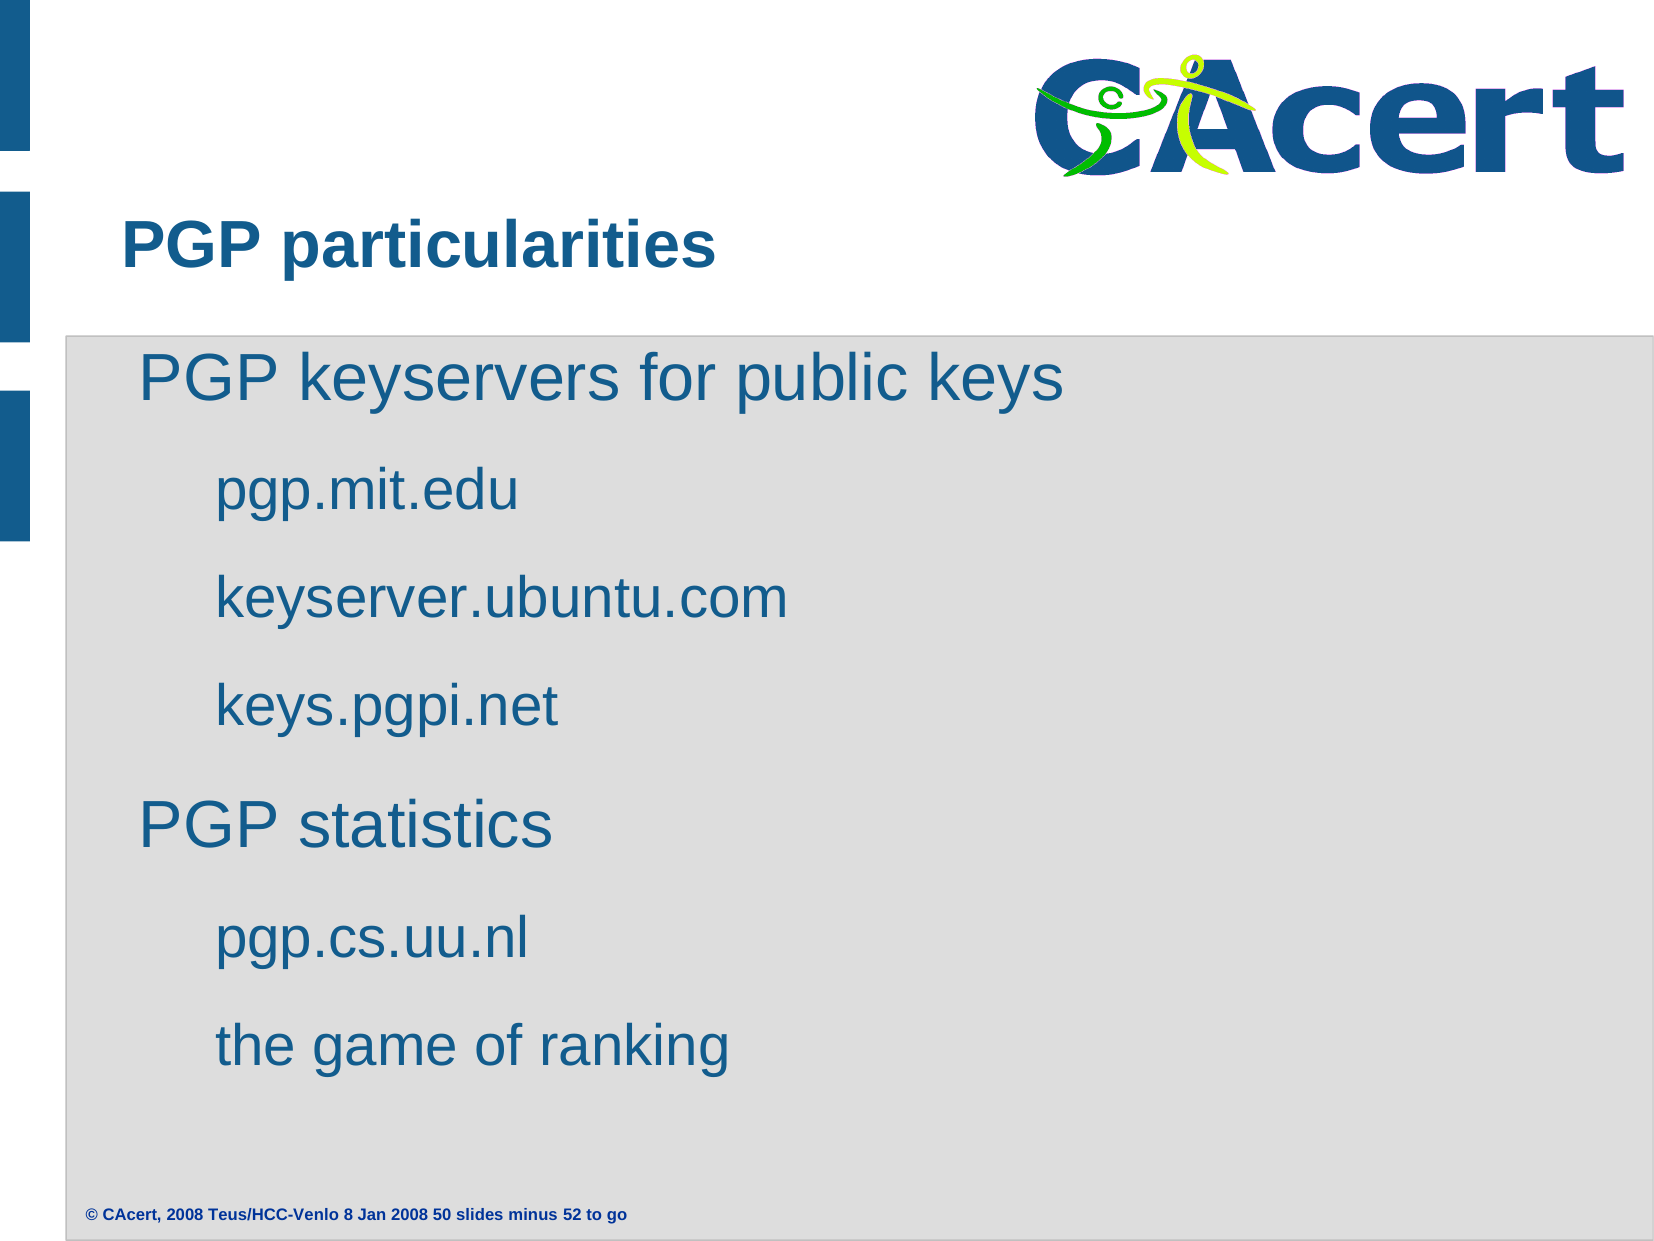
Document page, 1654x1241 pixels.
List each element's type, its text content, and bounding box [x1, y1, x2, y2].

title PGP particularities [121, 177, 1533, 316]
list PGP keyservers for public keys pgp.mit.edu keyserver.ubuntu.com keys.pgpi.net PGP statistics pgp.cs.uu.nl the game of ranking [121, 344, 1595, 1238]
picture [1033, 53, 1625, 178]
